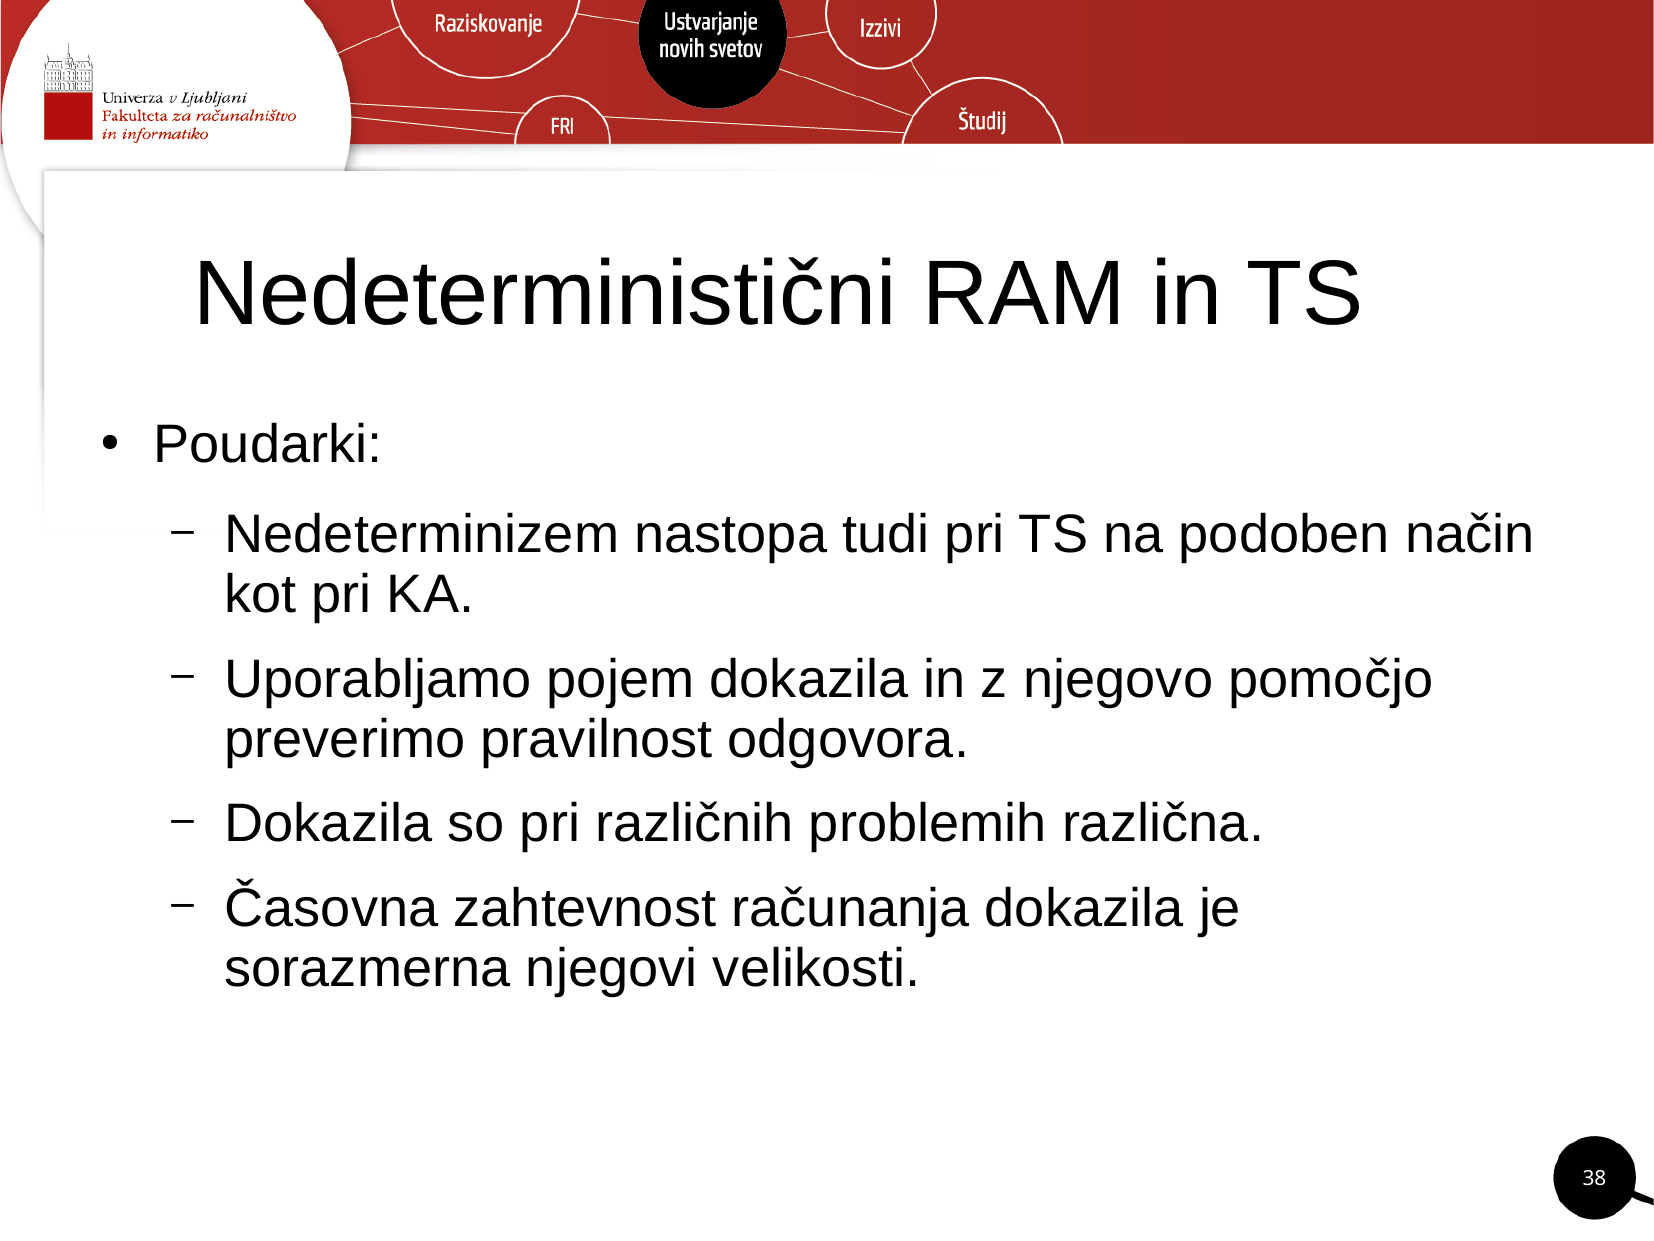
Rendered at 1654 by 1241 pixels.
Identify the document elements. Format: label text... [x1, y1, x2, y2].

title Nedeterministični RAM in TS [35, 188, 1524, 397]
text_box <številka> [1553, 1145, 1636, 1212]
picture [0, 0, 1654, 1241]
list Poudarki: Nedeterminizem nastopa tudi pri TS na podoben način kot pri KA. Uporabljamo pojem dokazila in z njegovo pomočjo preverimo pravilnost odgovora. Dokazila so pri različnih problemih različna. Časovna zahtevnost računanja dokazila je sorazmerna njegovi velikosti. [82, 413, 1538, 1158]
